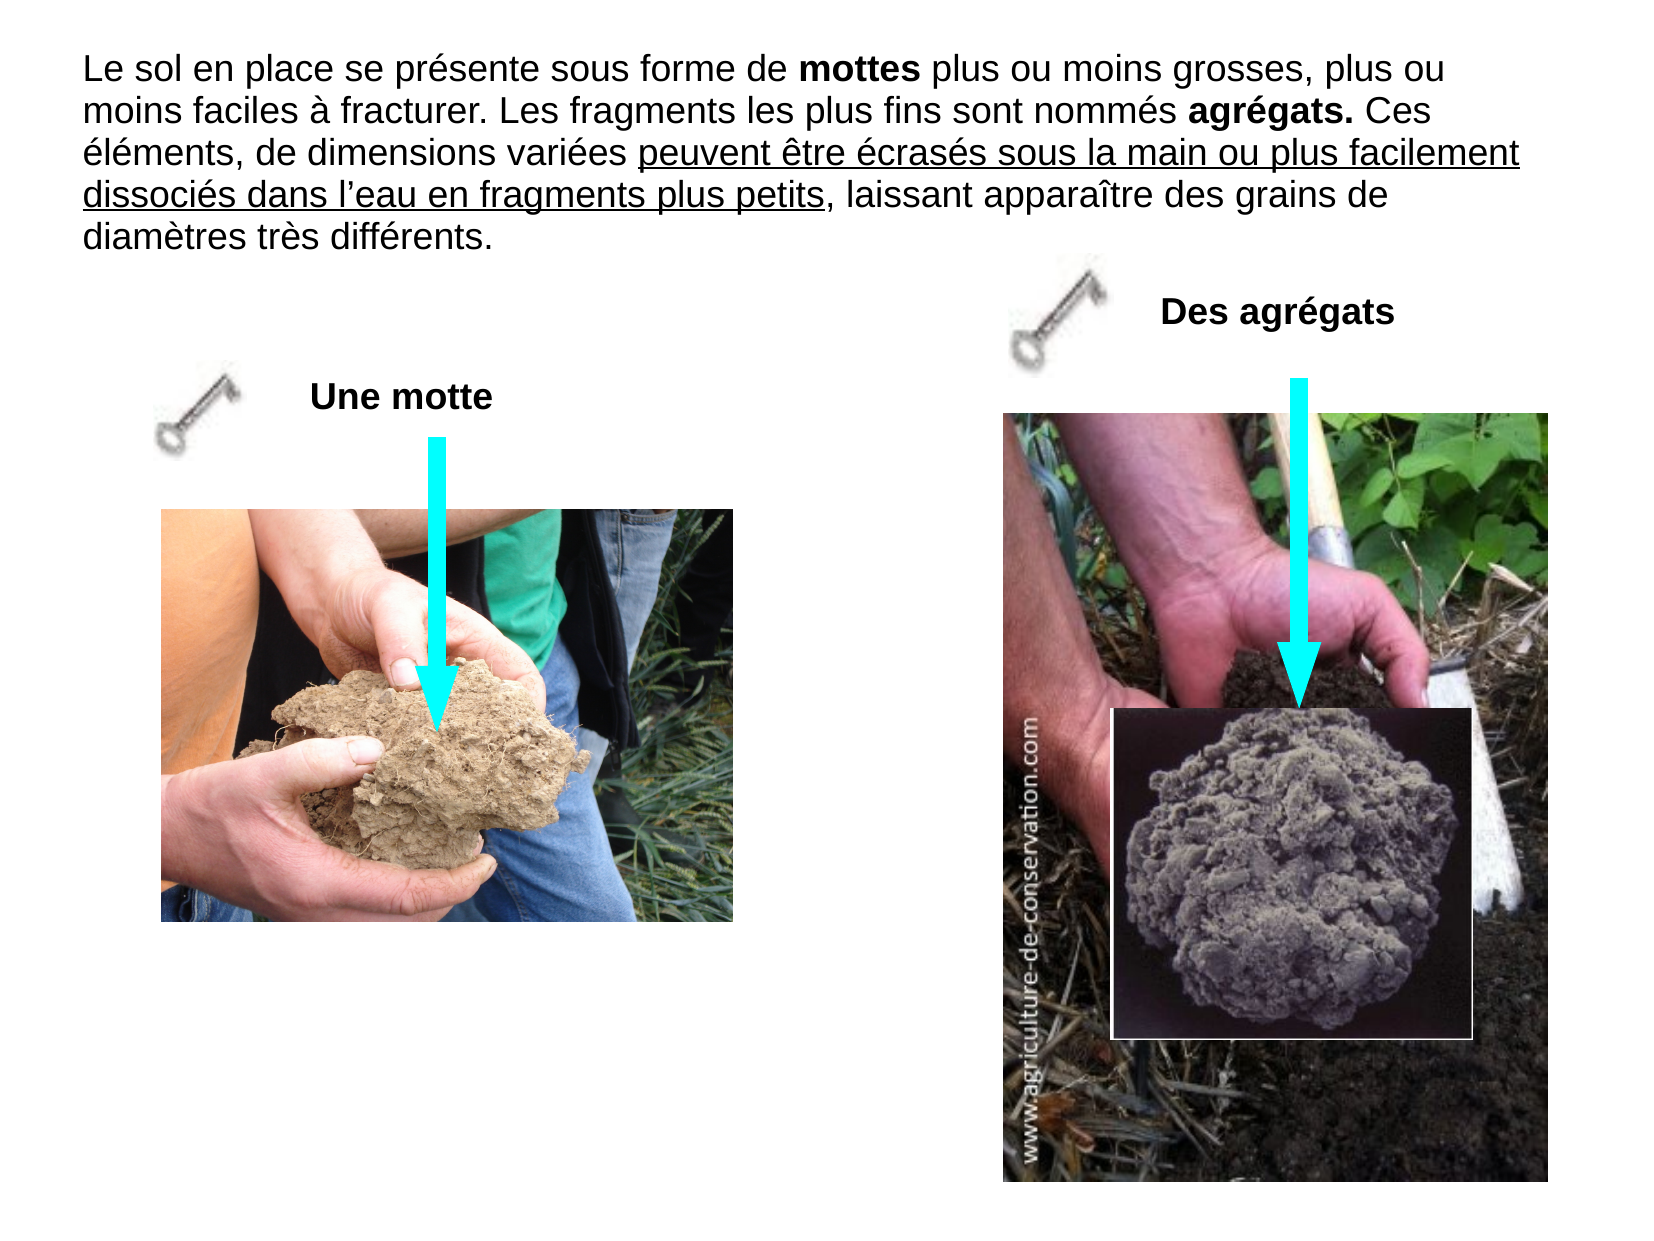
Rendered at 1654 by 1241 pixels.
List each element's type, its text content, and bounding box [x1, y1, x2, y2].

list Le sol en place se présente sous forme de mottes plus ou moins grosses, plus ou moins faciles à fracturer. Les fragments les plus fins sont nommés agrégats. Ces éléments, de dimensions variées peuvent être écrasés sous la main ou plus facilement dissociés dans l’eau en fragments plus petits, laissant apparaître des grains de diamètres très différents. [82, 47, 1538, 1010]
picture [1003, 413, 1548, 1182]
picture [1008, 250, 1114, 378]
picture [153, 360, 247, 461]
picture [161, 509, 733, 922]
text_box Une motte [295, 368, 626, 427]
text_box Des agrégats [1145, 283, 1477, 342]
